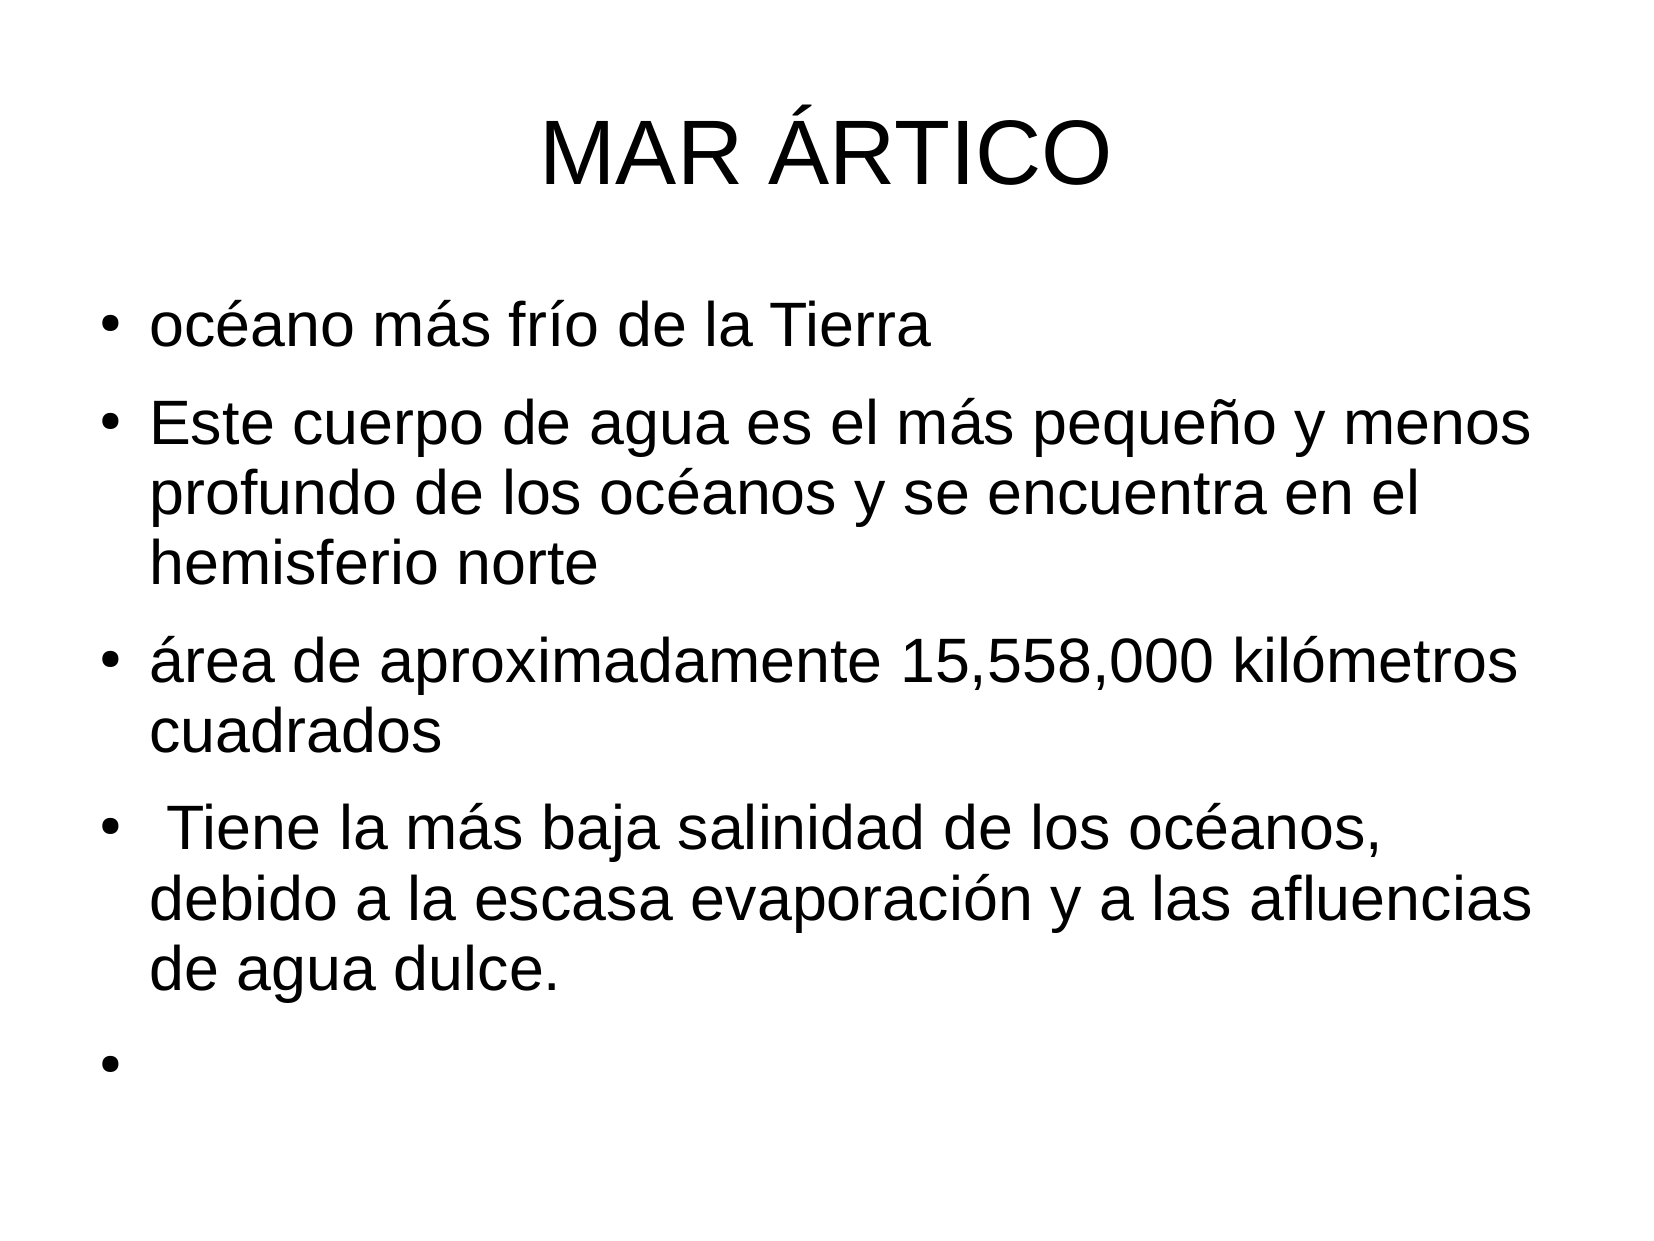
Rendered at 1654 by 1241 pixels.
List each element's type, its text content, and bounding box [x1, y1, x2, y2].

title MAR ÁRTICO [82, 49, 1571, 257]
list océano más frío de la Tierra Este cuerpo de agua es el más pequeño y menos profundo de los océanos y se encuentra en el hemisferio norte área de aproximadamente 15,558,000 kilómetros cuadrados Tiene la más baja salinidad de los océanos, debido a la escasa evaporación y a las afluencias de agua dulce. [82, 290, 1571, 1010]
